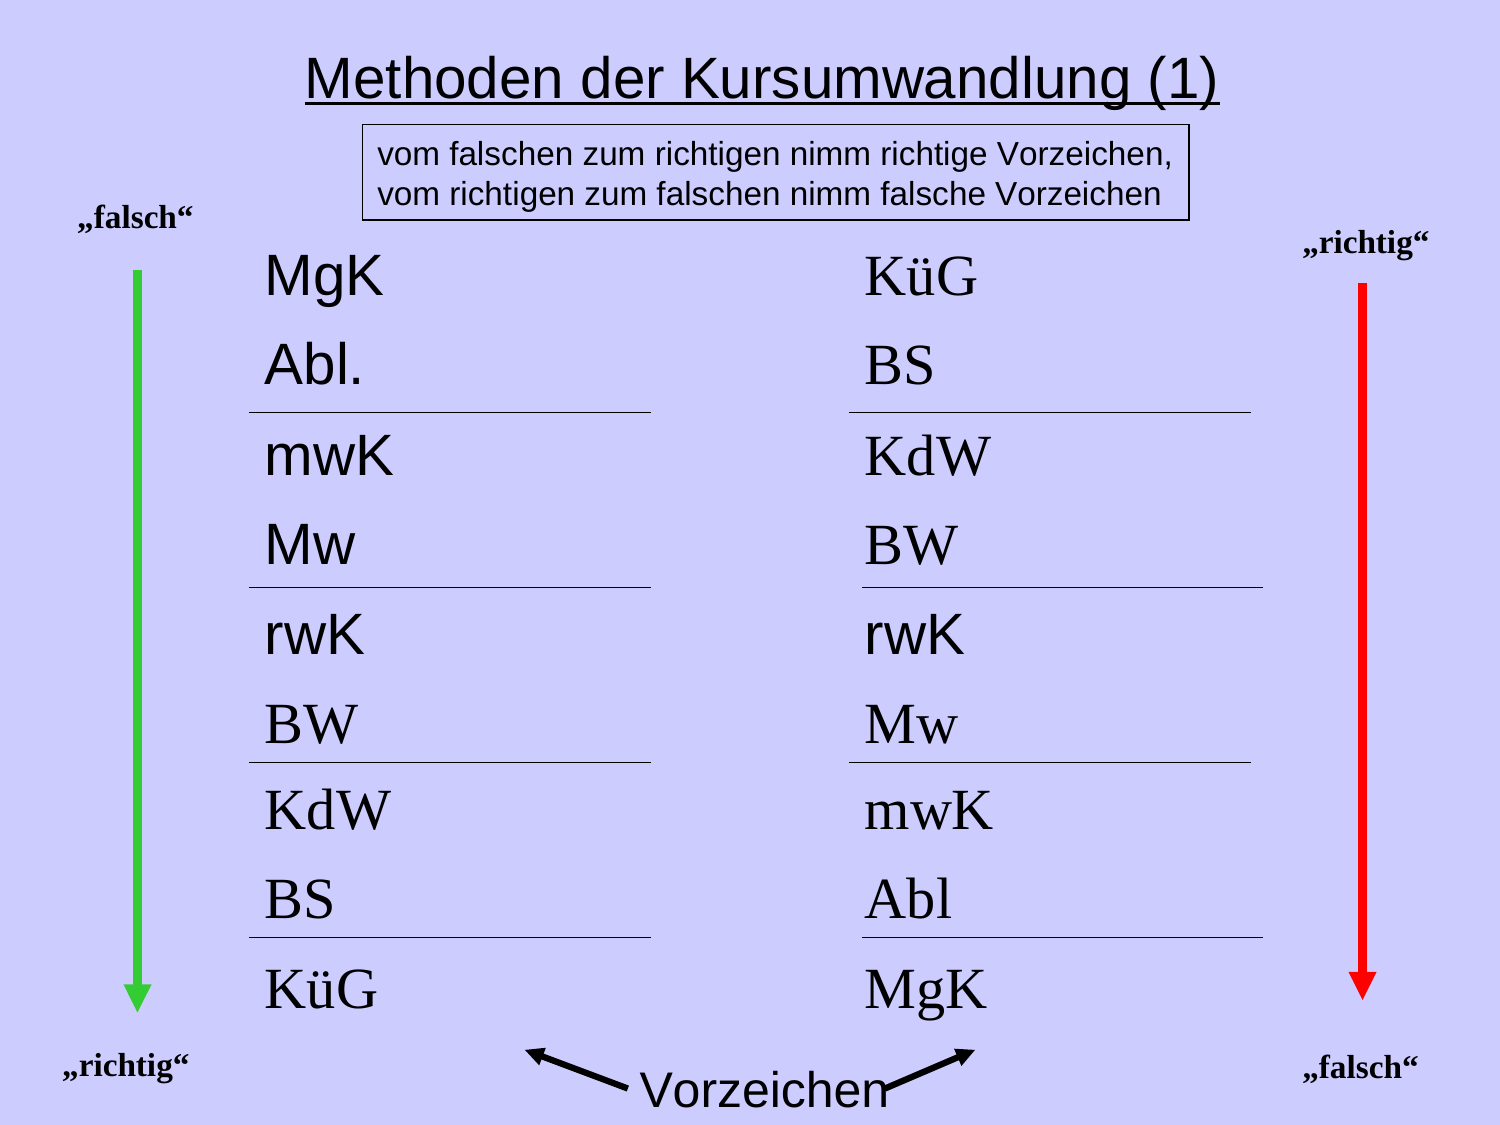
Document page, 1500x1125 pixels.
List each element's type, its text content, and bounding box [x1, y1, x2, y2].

table_cell [450, 588, 650, 678]
table_cell BS [250, 938, 450, 942]
table_cell Abl [850, 853, 1050, 942]
table_cell KdW [850, 413, 1050, 499]
table_cell [650, 499, 850, 588]
table_cell BS [250, 853, 450, 937]
table_cell [450, 499, 650, 587]
table_cell BS [850, 319, 1050, 409]
table_cell [650, 853, 850, 942]
table_header [1050, 229, 1250, 319]
table_cell BW [850, 499, 1050, 588]
table_cell [1050, 938, 1250, 942]
table_cell rwK [250, 588, 450, 678]
text_box Vorzeichen [624, 1049, 905, 1125]
table_cell [650, 678, 850, 763]
table_cell [650, 409, 850, 499]
table_header MgK [250, 229, 450, 319]
table_cell KüG [250, 942, 450, 1032]
table_cell BW [250, 678, 450, 762]
table_cell [450, 763, 650, 853]
table_cell [650, 588, 850, 678]
table_cell [1050, 942, 1250, 1032]
table_cell [1050, 678, 1250, 762]
text_box „richtig“ [1287, 212, 1446, 268]
table_cell [450, 938, 650, 942]
title Methoden der Kursumwandlung (1) [125, 37, 1401, 113]
table_cell [450, 853, 650, 937]
table_cell [1050, 499, 1250, 587]
table_cell [450, 942, 650, 1032]
text_box vom falschen zum richtigen nimm richtige Vorzeichen, vom richtigen zum falschen nimm falsche Vorzeichen [362, 124, 1189, 220]
table_cell [650, 942, 850, 1032]
table_cell [650, 763, 850, 853]
table_cell [1050, 763, 1250, 853]
table_cell Abl. [250, 319, 450, 409]
table_header KüG [850, 229, 1050, 319]
table_cell [1050, 413, 1250, 499]
table_cell Mw [850, 678, 1050, 762]
table_header [650, 229, 850, 319]
table_cell [650, 319, 850, 409]
text_box „richtig“ [47, 1035, 205, 1091]
table_cell Mw [250, 499, 450, 587]
table_cell [450, 319, 650, 409]
table_cell KdW [250, 763, 450, 853]
table_cell [450, 413, 650, 499]
table_cell [1050, 588, 1250, 678]
table_cell rwK [850, 588, 1050, 678]
table_cell [1050, 319, 1250, 409]
text_box „falsch“ [1287, 1037, 1434, 1093]
table_cell mwK [250, 413, 450, 499]
table_cell MgK [850, 942, 1050, 1032]
table_header [450, 229, 650, 319]
text_box „falsch“ [62, 187, 209, 243]
table_cell mwK [850, 763, 1050, 853]
table_cell [450, 678, 650, 762]
table_cell [1050, 853, 1250, 937]
